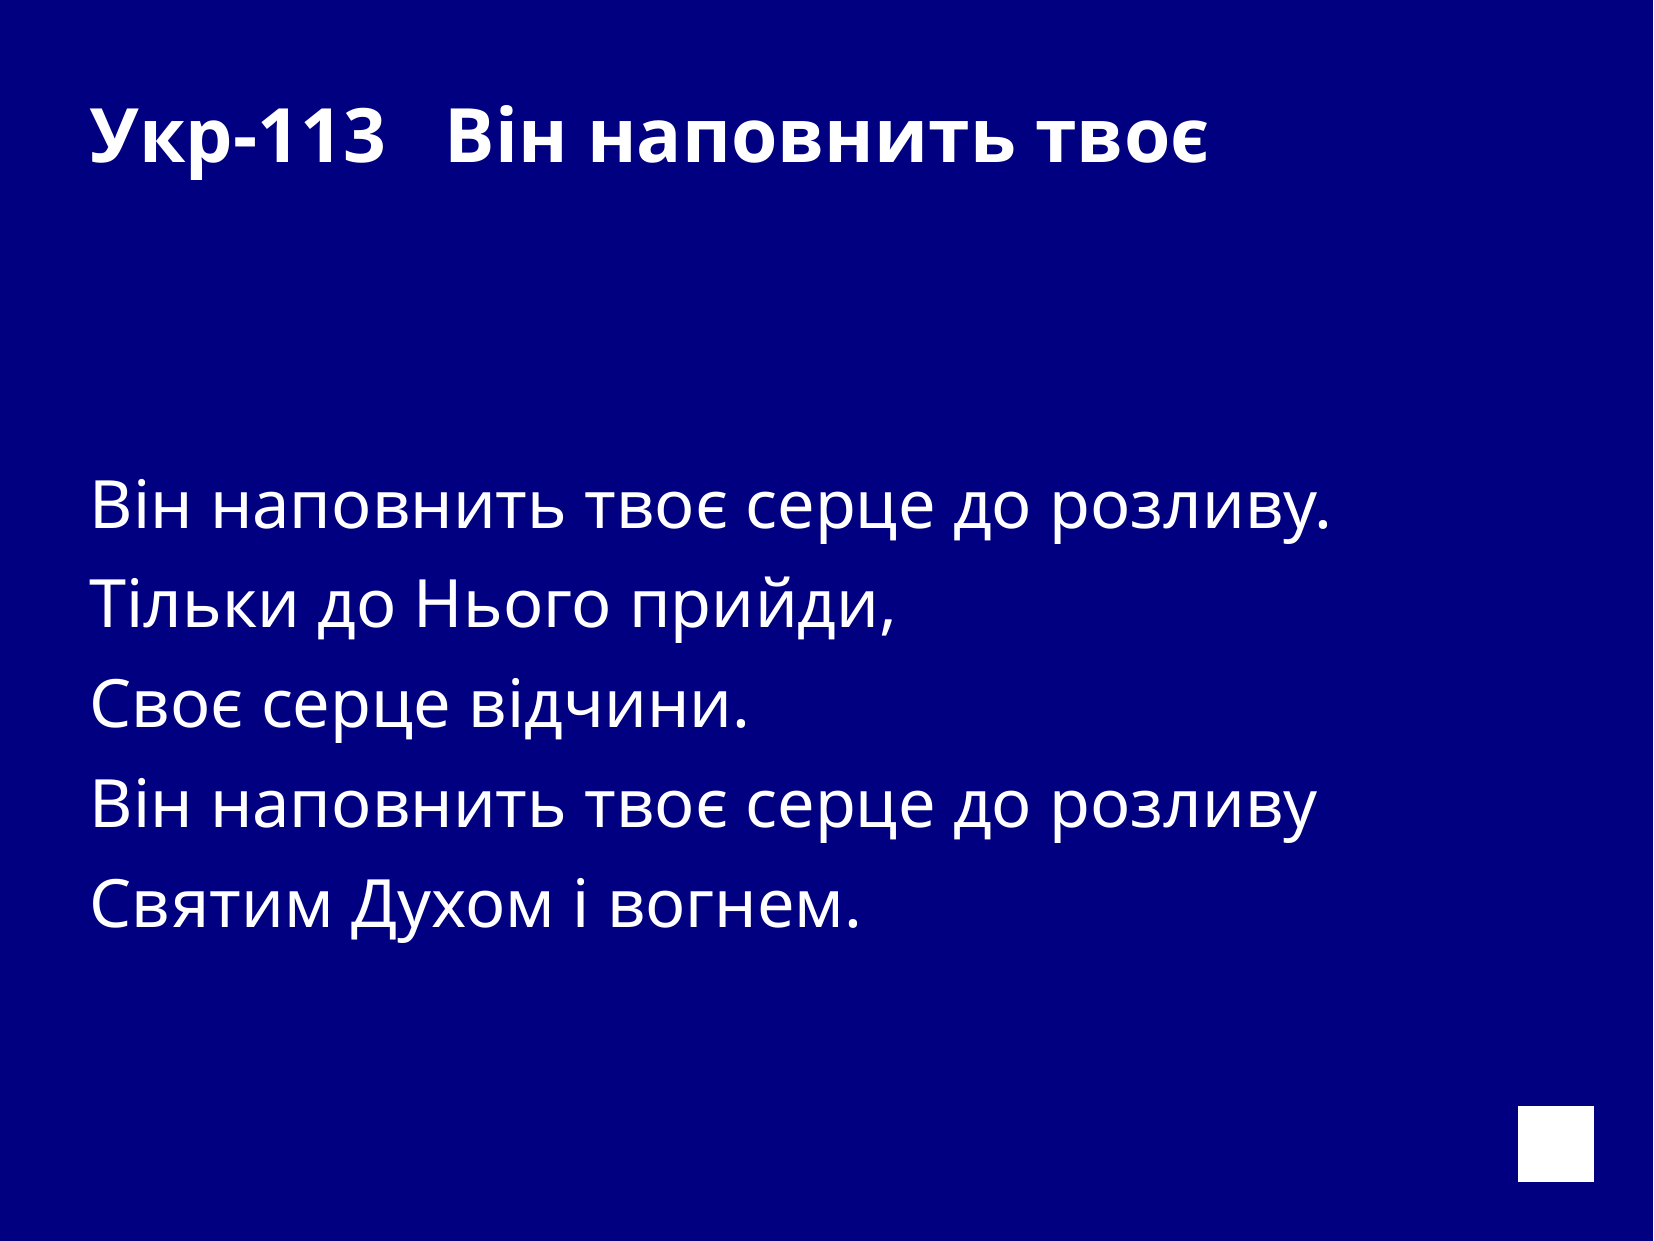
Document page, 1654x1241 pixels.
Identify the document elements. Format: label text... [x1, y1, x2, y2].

text_box Він наповнить твоє серце до розливу. Тільки до Нього прийди, Своє серце відчини. Він наповнить твоє серце до розливу Святим Духом і вогнем. [75, 188, 1576, 1163]
text_box [1518, 1106, 1594, 1182]
text_box Укр-113 Він наповнить твоє [75, 75, 1576, 188]
